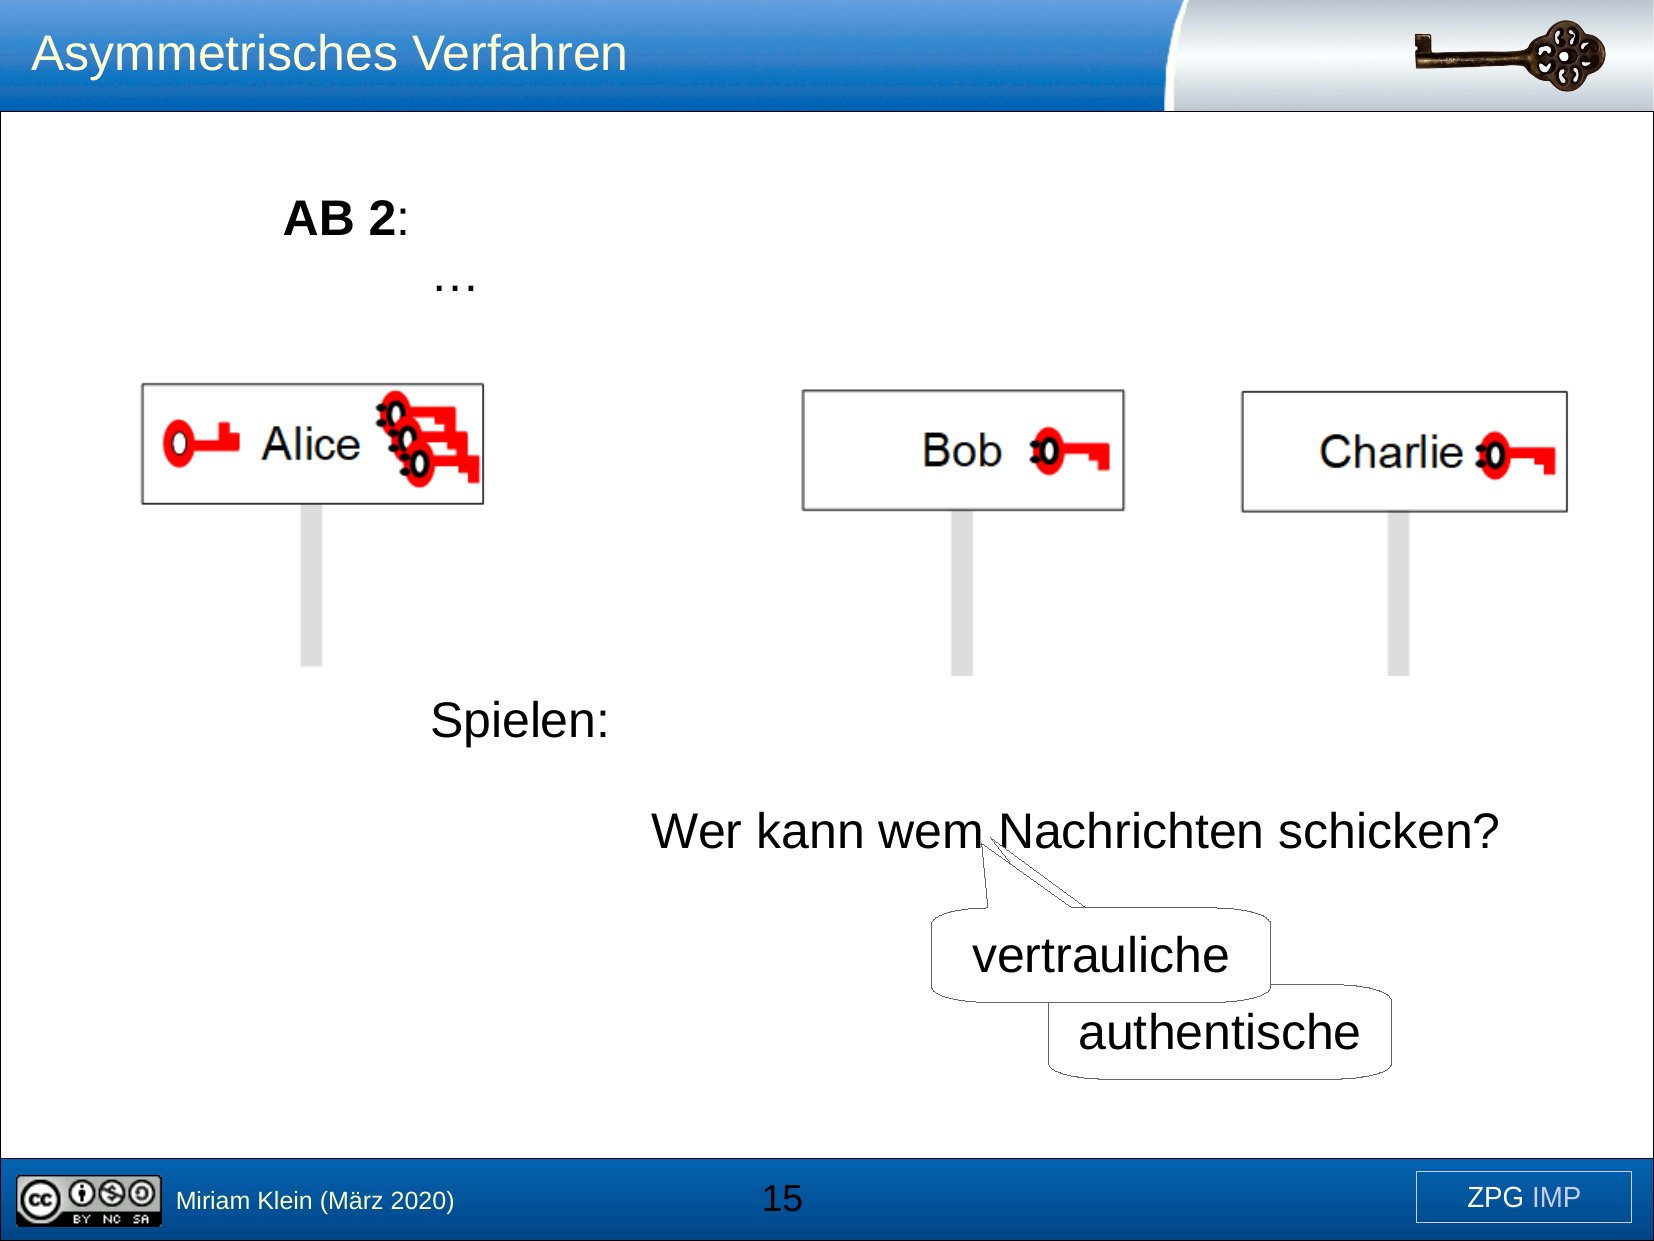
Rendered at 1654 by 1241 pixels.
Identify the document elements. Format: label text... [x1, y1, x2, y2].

text_box vertrauliche [931, 843, 1271, 1003]
title Asymmetrisches Verfahren [31, 18, 1151, 89]
picture [133, 377, 1592, 676]
text_box AB 2: … Spielen: Wer kann wem Nachrichten schicken? [267, 182, 1627, 923]
picture [16, 1175, 162, 1227]
text_box authentische [990, 837, 1086, 907]
picture [0, 0, 1654, 111]
text_box authentische [1048, 984, 1392, 1080]
